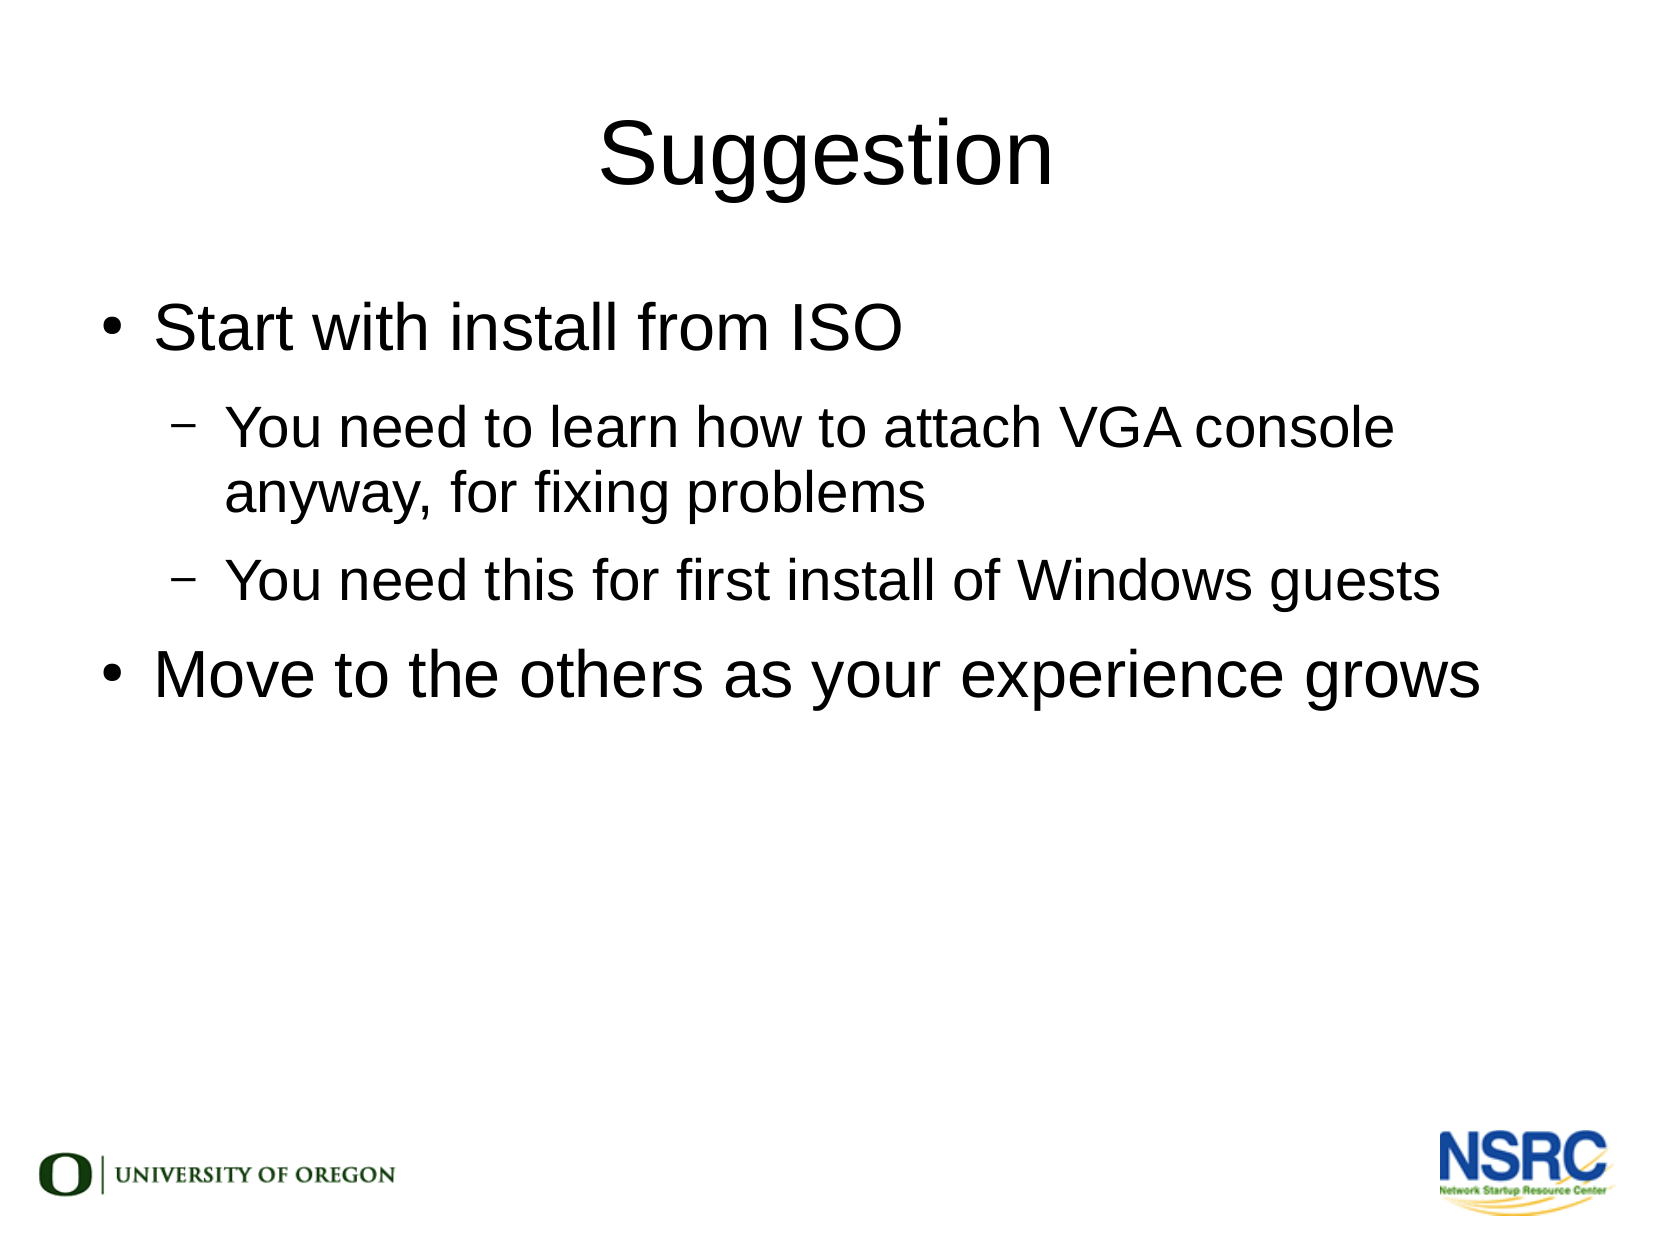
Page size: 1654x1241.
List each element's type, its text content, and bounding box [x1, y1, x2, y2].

picture [1440, 1130, 1616, 1216]
picture [37, 1151, 397, 1198]
list Start with install from ISO You need to learn how to attach VGA console anyway, for fixing problems You need this for first install of Windows guests Move to the others as your experience grows [82, 290, 1571, 1010]
title Suggestion [82, 49, 1571, 257]
